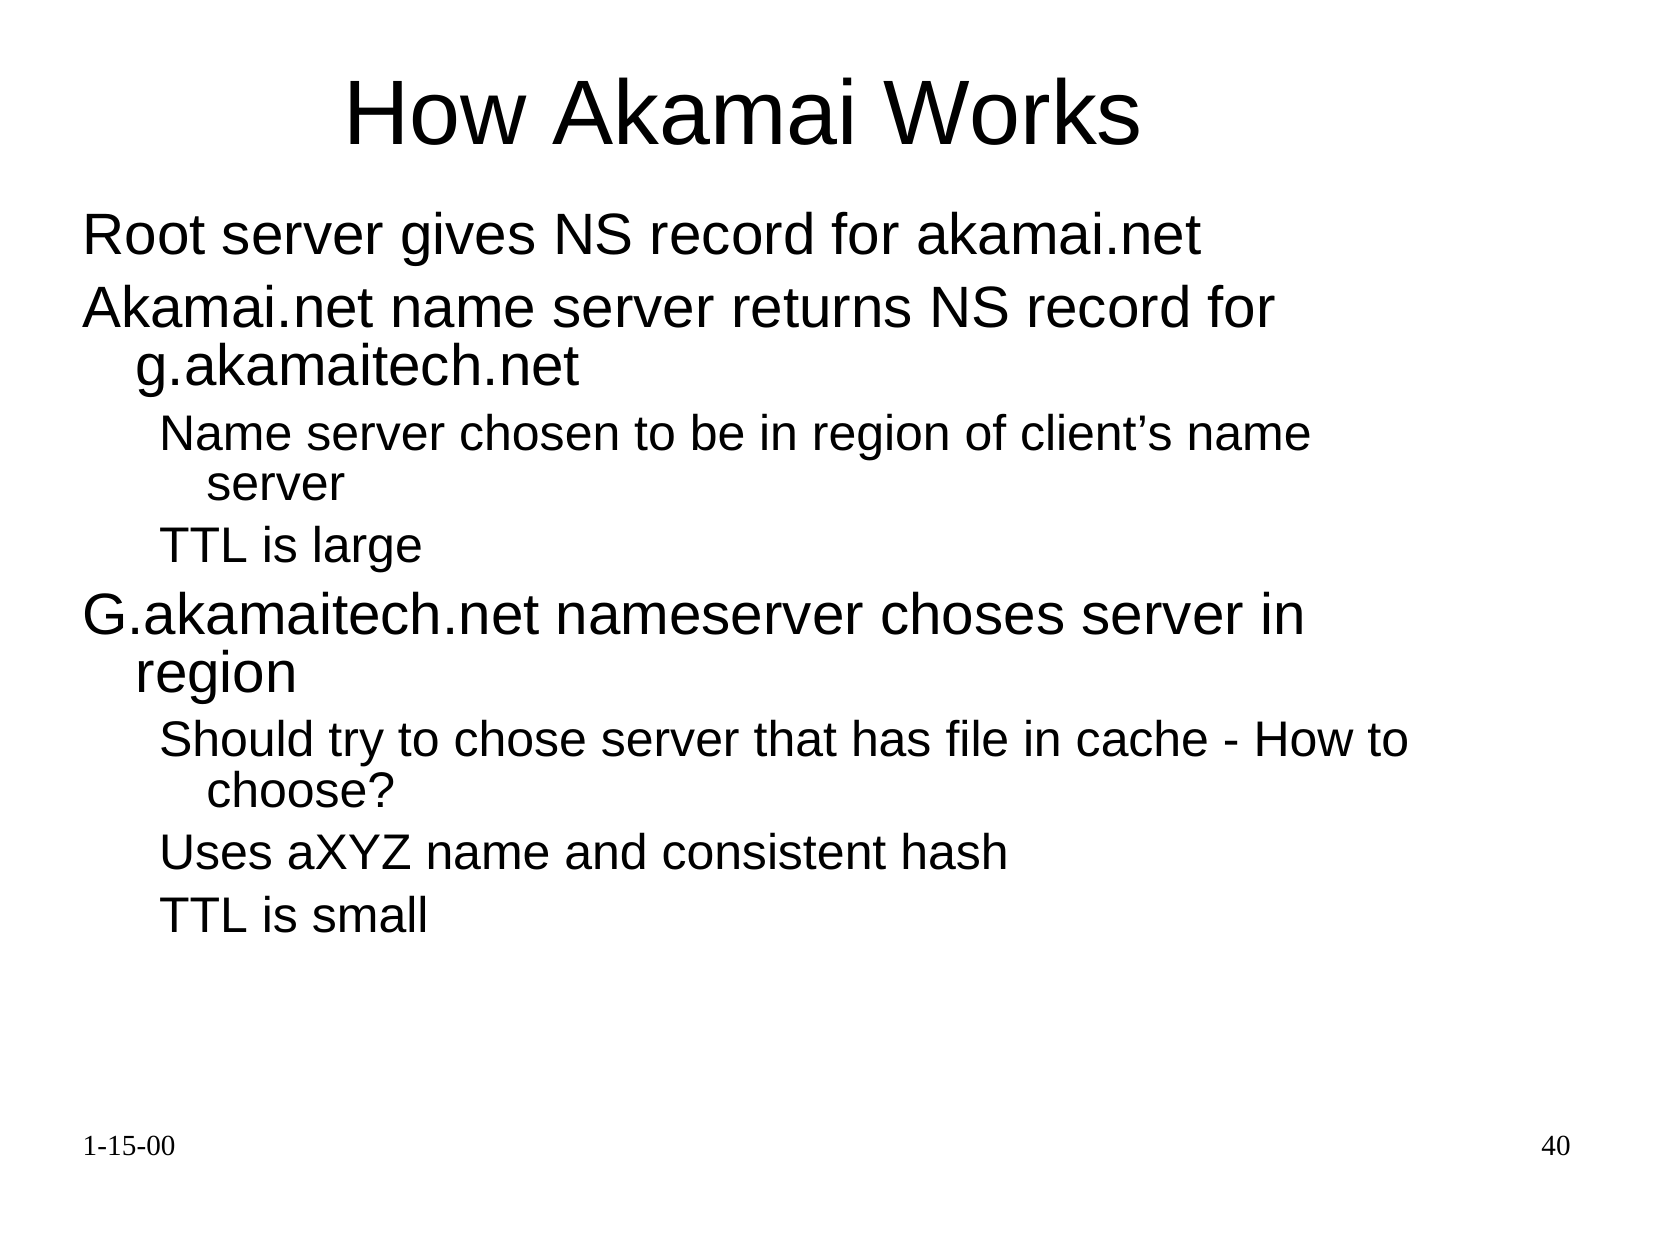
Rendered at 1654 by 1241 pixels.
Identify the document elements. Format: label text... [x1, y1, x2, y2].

list Root server gives NS record for akamai.net Akamai.net name server returns NS record for g.akamaitech.net Name server chosen to be in region of client’s name server TTL is large G.akamaitech.net nameserver choses server in region Should try to chose server that has file in cache - How to choose? Uses aXYZ name and consistent hash TTL is small [49, 200, 1438, 1001]
title How Akamai Works [49, 49, 1438, 176]
